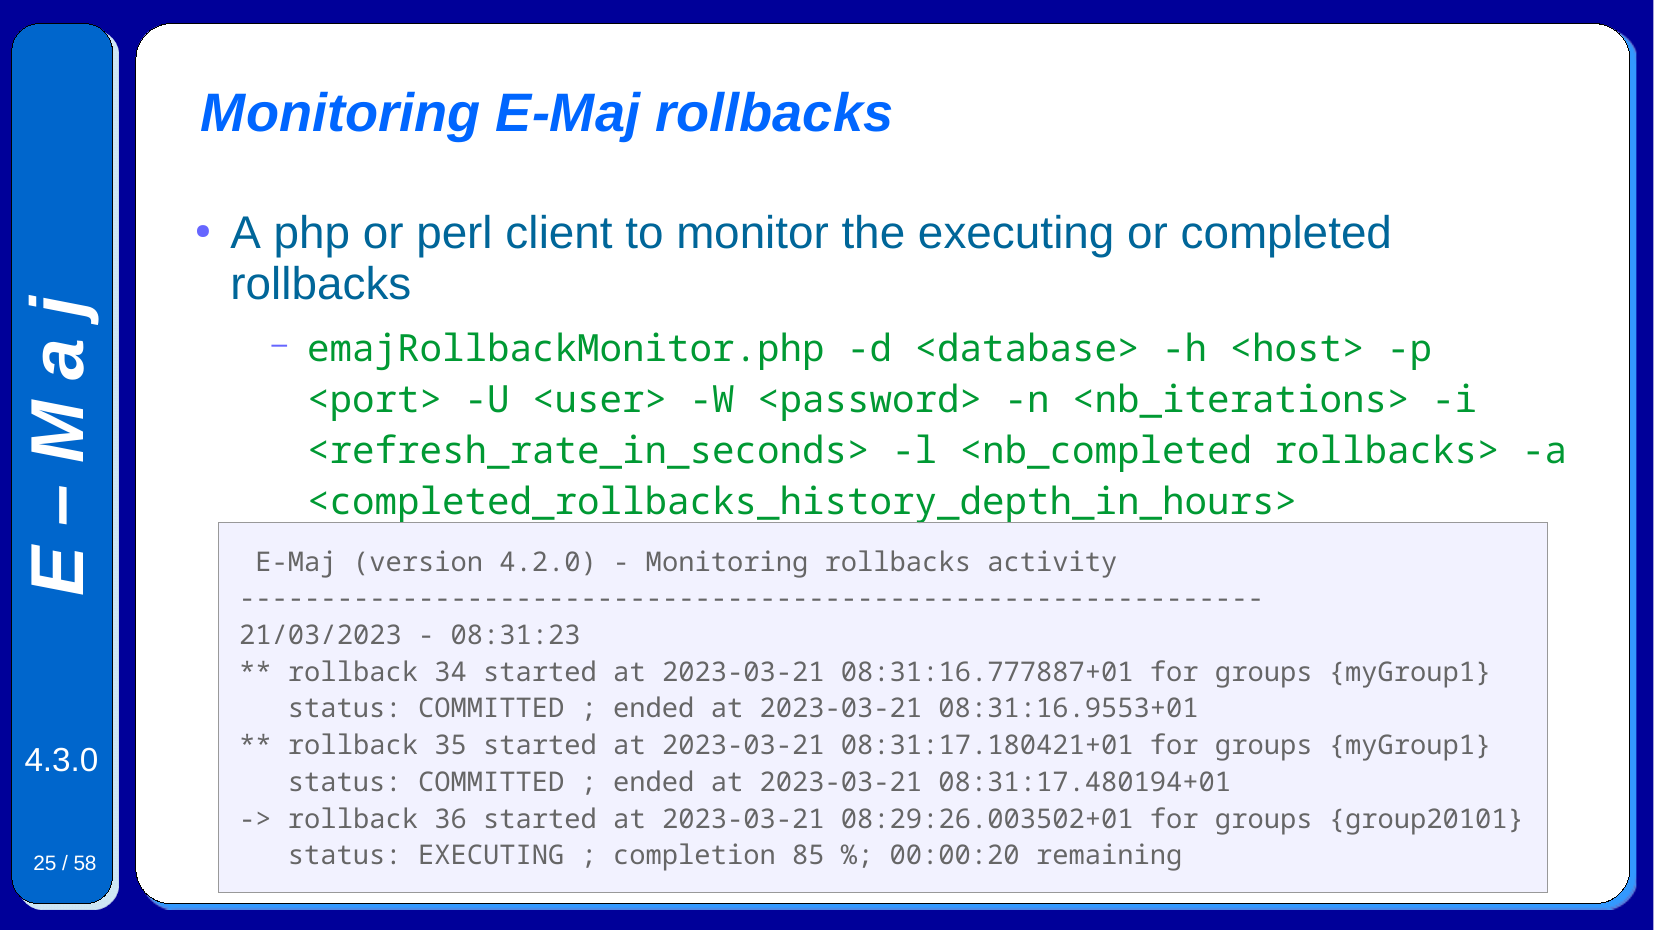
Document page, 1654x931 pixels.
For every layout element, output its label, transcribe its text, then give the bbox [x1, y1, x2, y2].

text_box E-Maj (version 4.2.0) - Monitoring rollbacks activity --------------------------------------------------------------- 21/03/2023 - 08:31:23 ** rollback 34 started at 2023-03-21 08:31:16.777887+01 for groups {myGroup1} status: COMMITTED ; ended at 2023-03-21 08:31:16.9553+01 ** rollback 35 started at 2023-03-21 08:31:17.180421+01 for groups {myGroup1} status: COMMITTED ; ended at 2023-03-21 08:31:17.480194+01 -> rollback 36 started at 2023-03-21 08:29:26.003502+01 for groups {group20101} status: EXECUTING ; completion 85 %; 00:00:20 remaining [218, 522, 1548, 878]
list A php or perl client to monitor the executing or completed rollbacks emajRollbackMonitor.php -d <database> -h <host> -p <port> -U <user> -W <password> -n <nb_iterations> -i <refresh_rate_in_seconds> -l <nb_completed rollbacks> -a <completed_rollbacks_history_depth_in_hours> [177, 206, 1587, 502]
title Monitoring E-Maj rollbacks [200, 34, 1575, 191]
